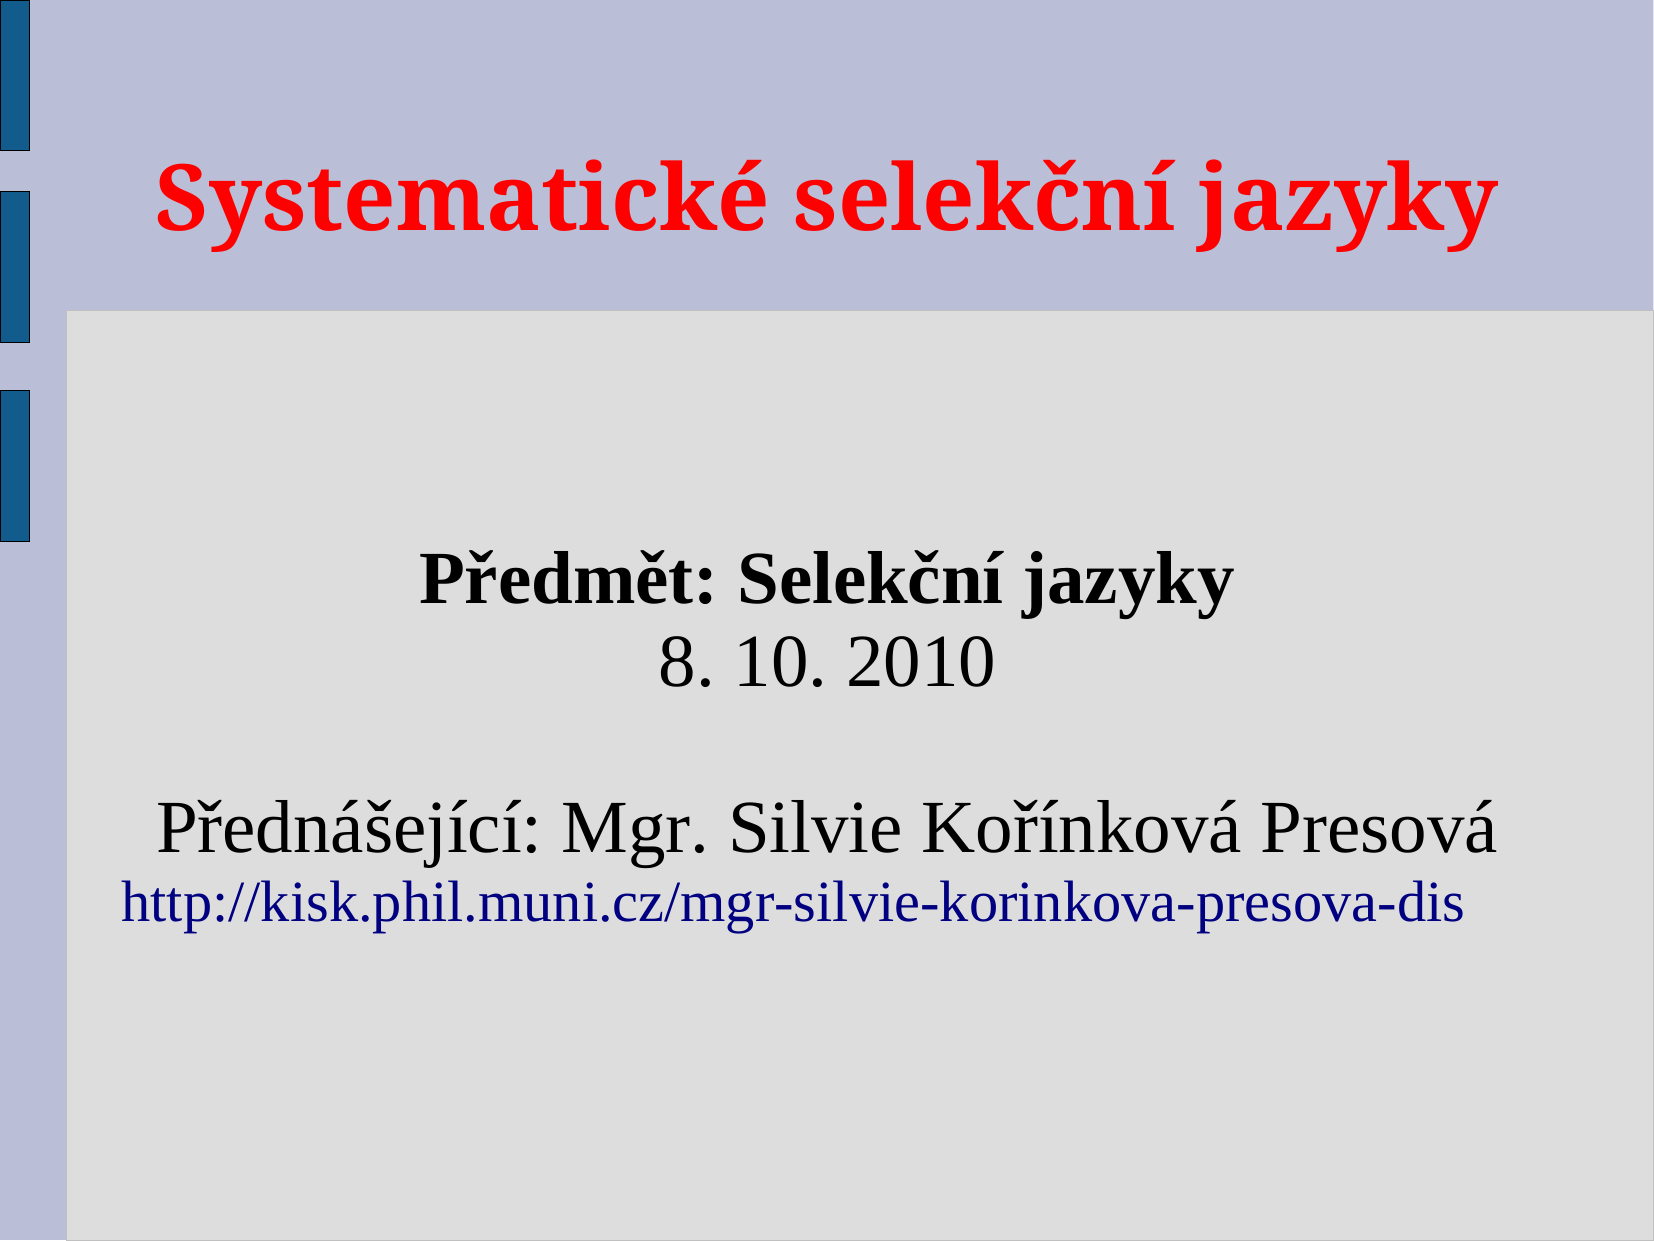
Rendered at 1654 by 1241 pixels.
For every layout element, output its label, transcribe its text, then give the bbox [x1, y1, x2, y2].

title Systematické selekční jazyky [121, 98, 1534, 291]
subtitle Předmět: Selekční jazyky 8. 10. 2010 Přednášející: Mgr. Silvie Kořínková Presová http://kisk.phil.muni.cz/mgr-silvie-korinkova-presova-dis [121, 344, 1534, 1127]
